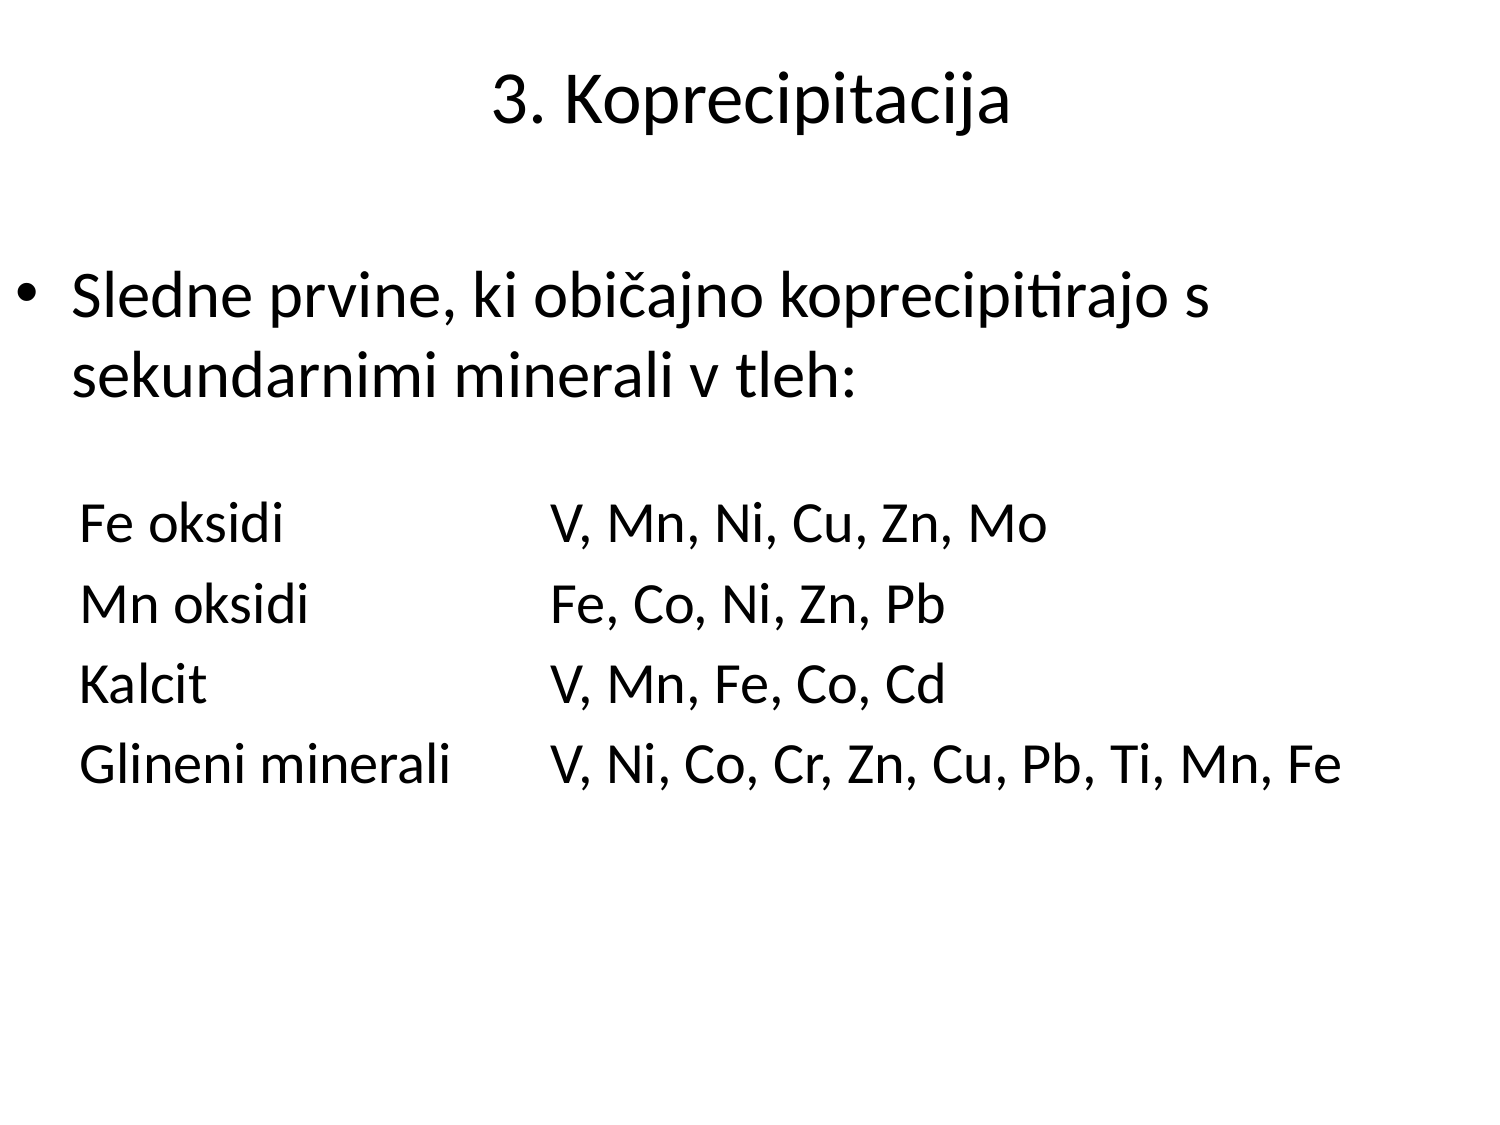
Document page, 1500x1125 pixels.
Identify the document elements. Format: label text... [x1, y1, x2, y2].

table_cell Glineni minerali [65, 732, 535, 877]
list Sledne prvine, ki običajno koprecipitirajo s sekundarnimi minerali v tleh: [0, 243, 1500, 693]
table_header V, Mn, Ni, Cu, Zn, Mo [535, 492, 1415, 572]
table_cell Kalcit [65, 652, 535, 732]
table_cell V, Mn, Fe, Co, Cd [535, 652, 1415, 732]
table_header Fe oksidi [65, 492, 535, 572]
table_cell V, Ni, Co, Cr, Zn, Cu, Pb, Ti, Mn, Fe [535, 732, 1415, 877]
table_cell Fe, Co, Ni, Zn, Pb [535, 572, 1415, 652]
table_cell Mn oksidi [65, 572, 535, 652]
title 3. Koprecipitacija [76, 0, 1427, 188]
